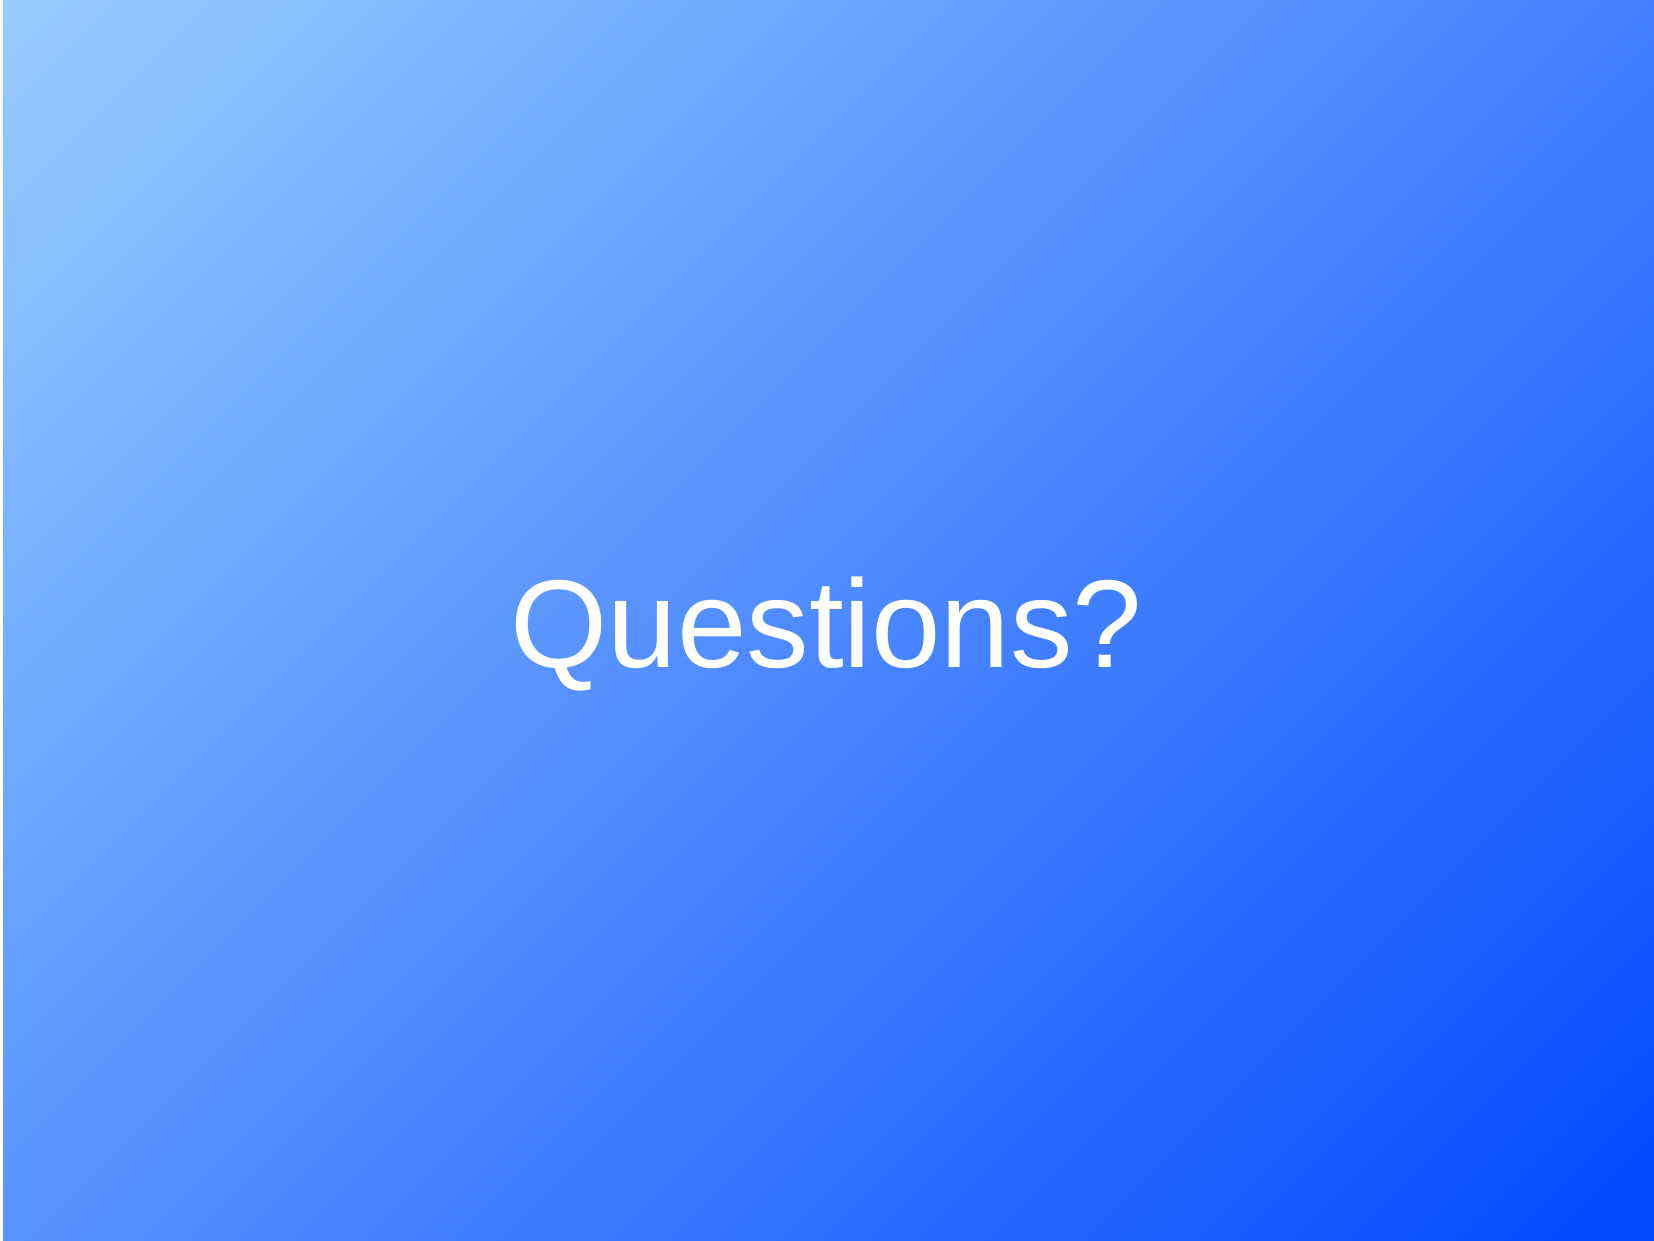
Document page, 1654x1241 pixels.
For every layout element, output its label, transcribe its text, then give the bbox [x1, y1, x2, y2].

title Questions? [0, 504, 1654, 744]
text_box [3, 744, 1654, 1241]
text_box [3, 0, 1654, 504]
